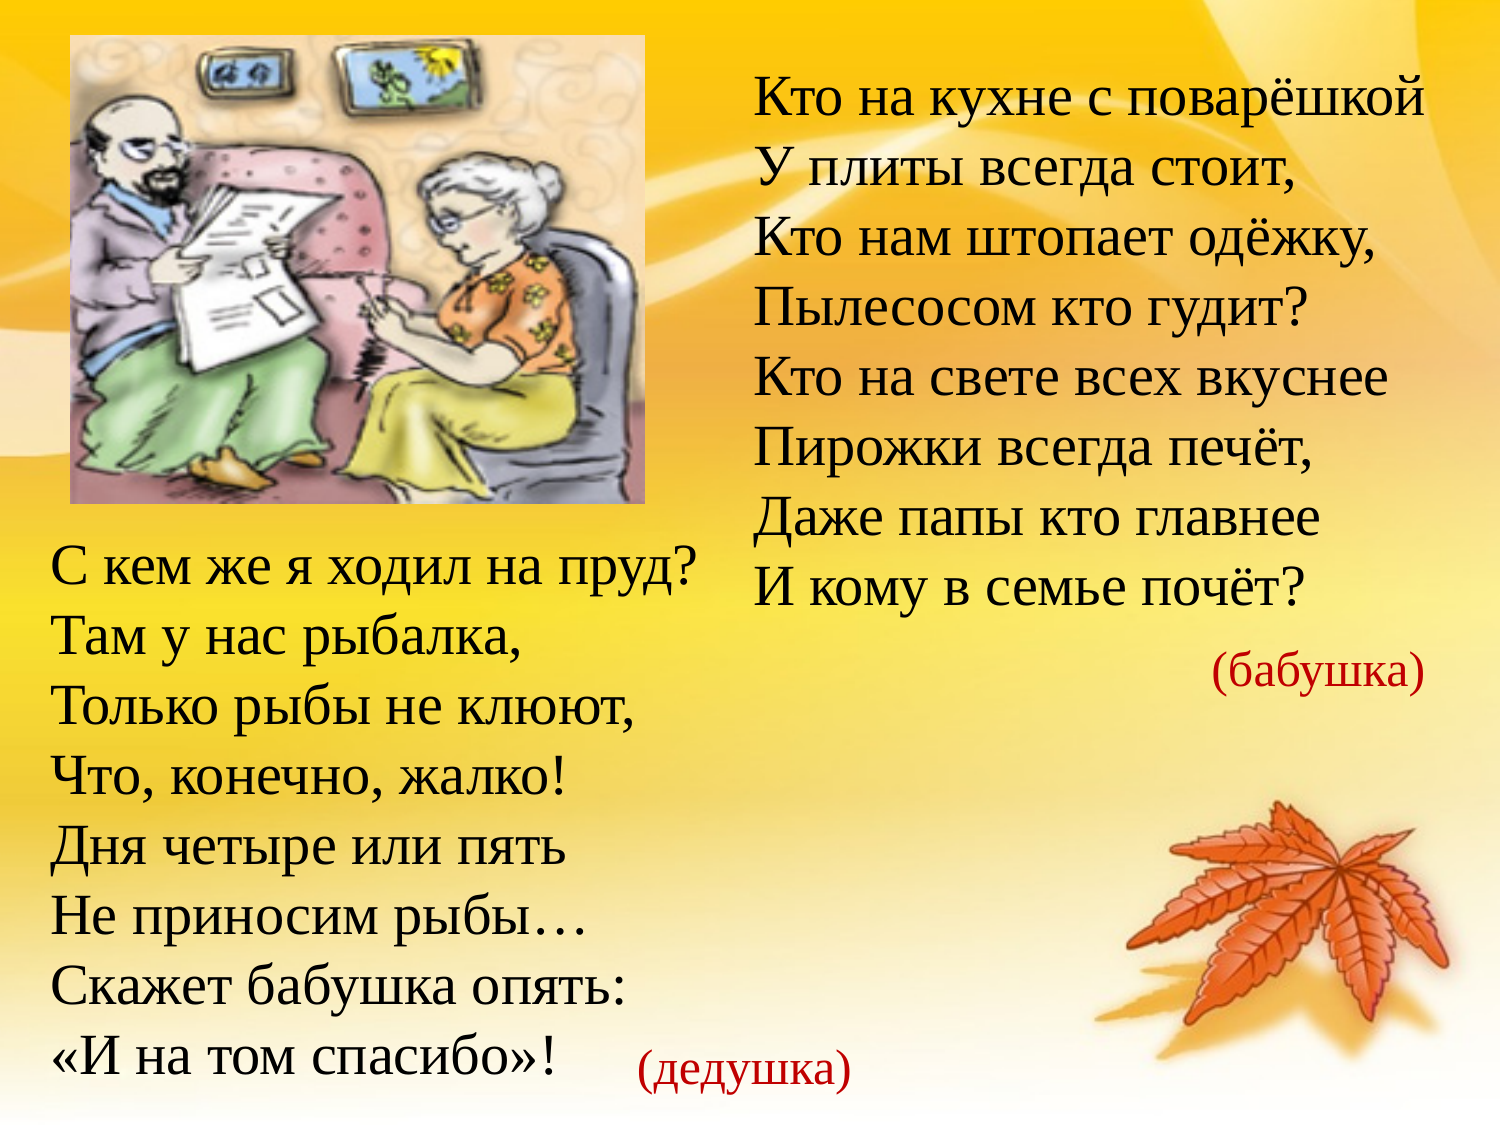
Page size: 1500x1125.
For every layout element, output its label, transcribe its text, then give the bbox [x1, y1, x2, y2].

text_box С кем же я ходил на пруд? Там у нас рыбалка, Только рыбы не клюют, Что, конечно, жалко! Дня четыре или пять Не приносим рыбы… Скажет бабушка опять: «И на том спасибо»! [35, 518, 727, 1094]
text_box (дедушка) [621, 1019, 868, 1103]
text_box (бабушка) [1196, 621, 1441, 704]
picture [0, 0, 1500, 1125]
text_box Кто на кухне с поварёшкой У плиты всегда стоит, Кто нам штопает одёжку, Пылесосом кто гудит? Кто на свете всех вкуснее Пирожки всегда печёт, Даже папы кто главнее И кому в семье почёт? [738, 49, 1500, 625]
